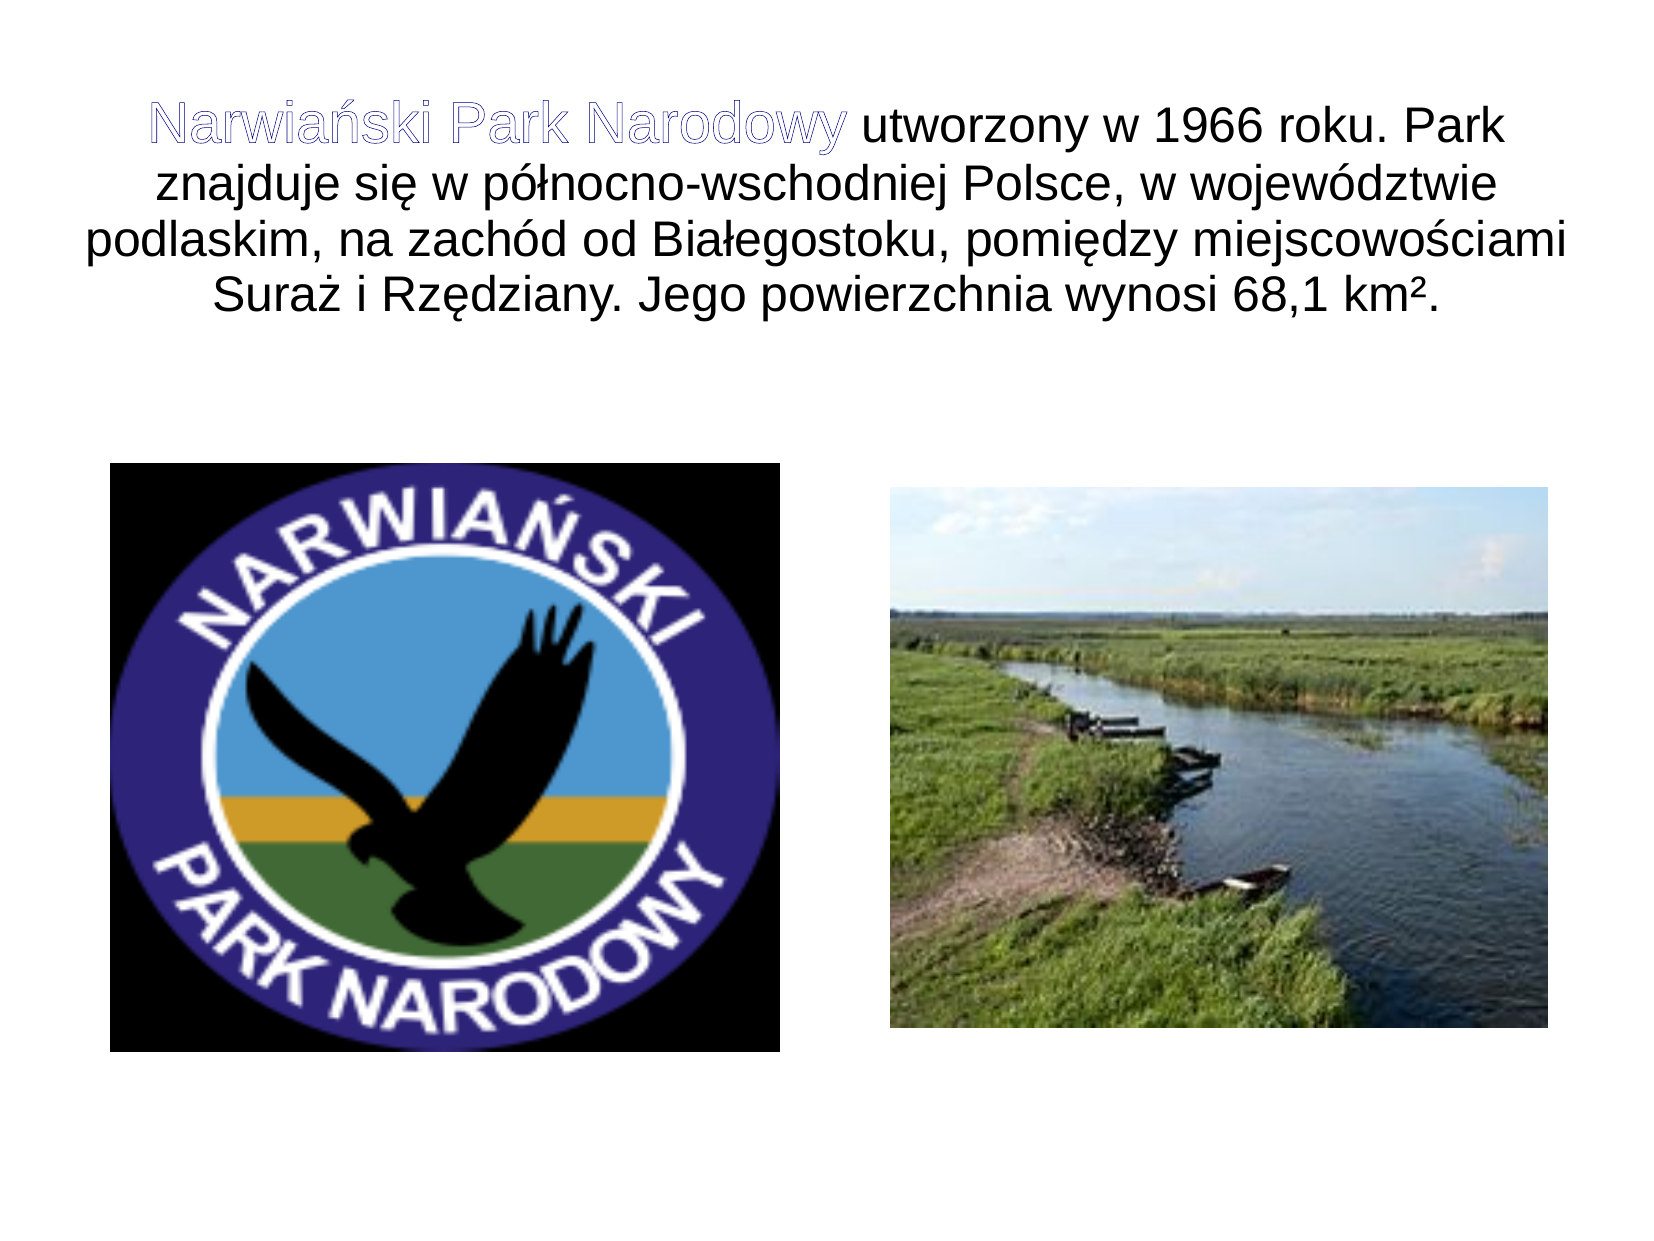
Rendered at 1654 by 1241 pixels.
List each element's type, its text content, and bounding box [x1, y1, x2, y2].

picture [110, 463, 780, 1052]
title Narwiański Park Narodowy utworzony w 1966 roku. Park znajduje się w północno-wschodniej Polsce, w województwie podlaskim, na zachód od Białegostoku, pomiędzy miejscowościami Suraż i Rzędziany. Jego powierzchnia wynosi 68,1 km². [82, 90, 1571, 323]
picture [890, 487, 1548, 1028]
